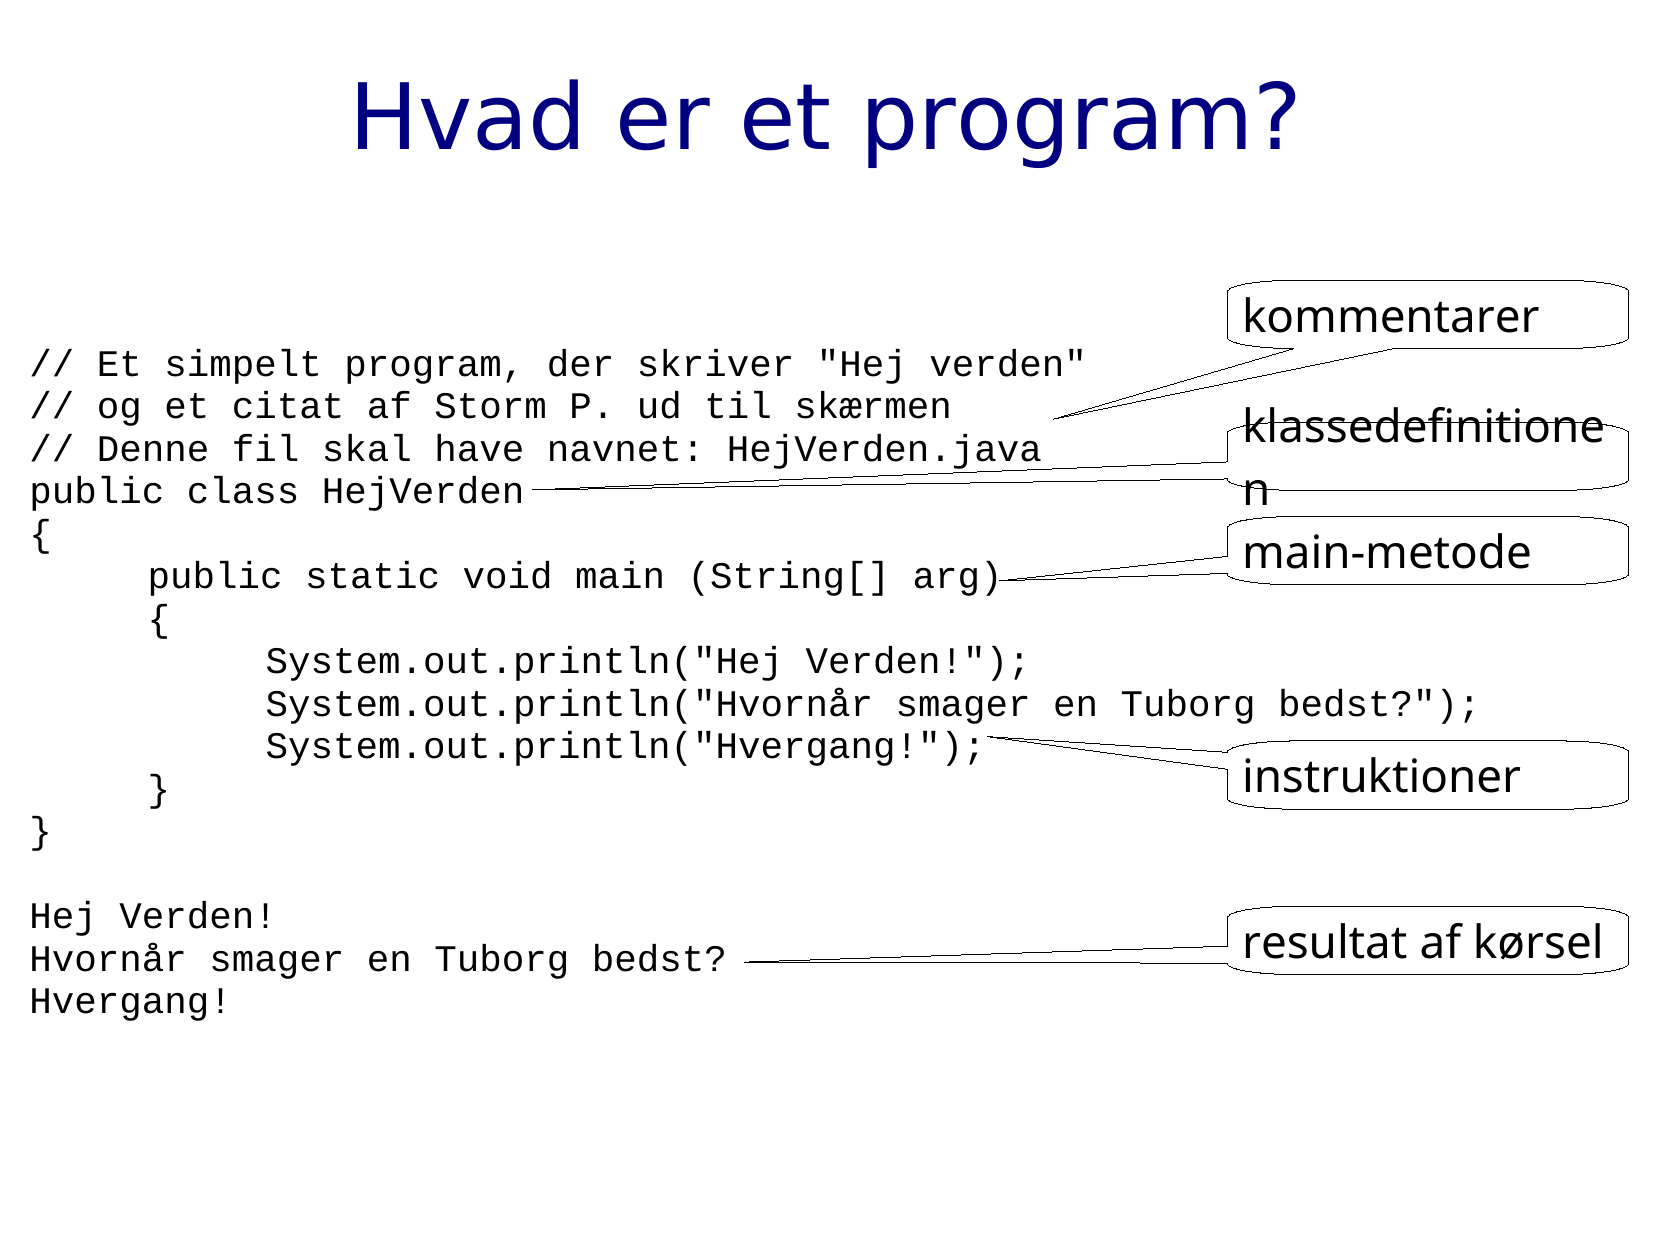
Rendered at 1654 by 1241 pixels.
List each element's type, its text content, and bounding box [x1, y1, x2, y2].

text_box kommentarer [1053, 280, 1629, 420]
text_box resultat af kørsel [744, 906, 1629, 975]
text_box // Et simpelt program, der skriver "Hej verden" // og et citat af Storm P. ud til skærmen // Denne fil skal have navnet: HejVerden.java public class HejVerden { public static void main (String[] arg) { System.out.println("Hej Verden!"); System.out.println("Hvornår smager en Tuborg bedst?"); System.out.println("Hvergang!"); } } Hej Verden! Hvornår smager en Tuborg bedst? Hvergang! [29, 302, 1502, 1191]
text_box instruktioner [987, 736, 1629, 810]
text_box main-metode [999, 516, 1629, 585]
text_box klassedefinitionen [532, 422, 1629, 491]
title Hvad er et program? [105, 14, 1549, 222]
